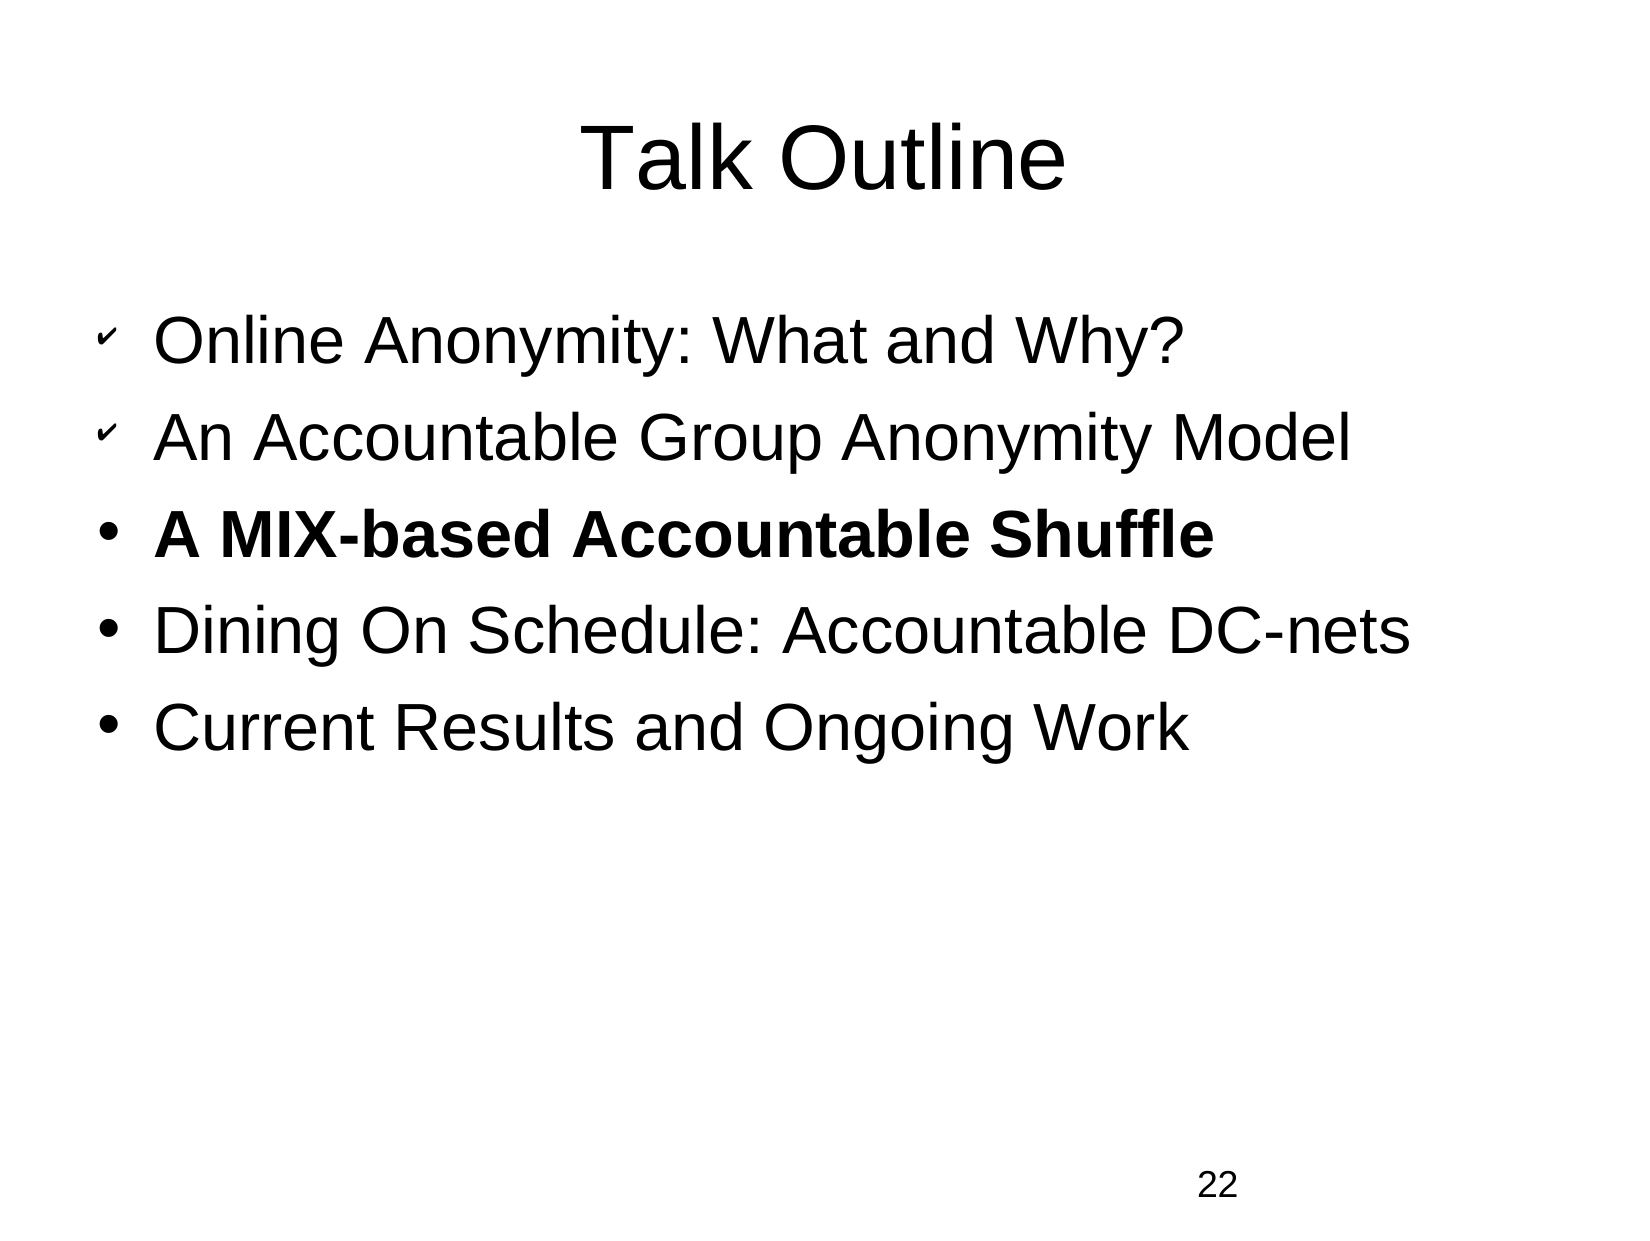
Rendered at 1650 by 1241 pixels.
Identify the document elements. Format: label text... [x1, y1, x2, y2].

list Online Anonymity: What and Why? An Accountable Group Anonymity Model A MIX-based Accountable Shuffle Dining On Schedule: Accountable DC-nets Current Results and Ongoing Work [82, 289, 1568, 1109]
title Talk Outline [82, 49, 1568, 257]
